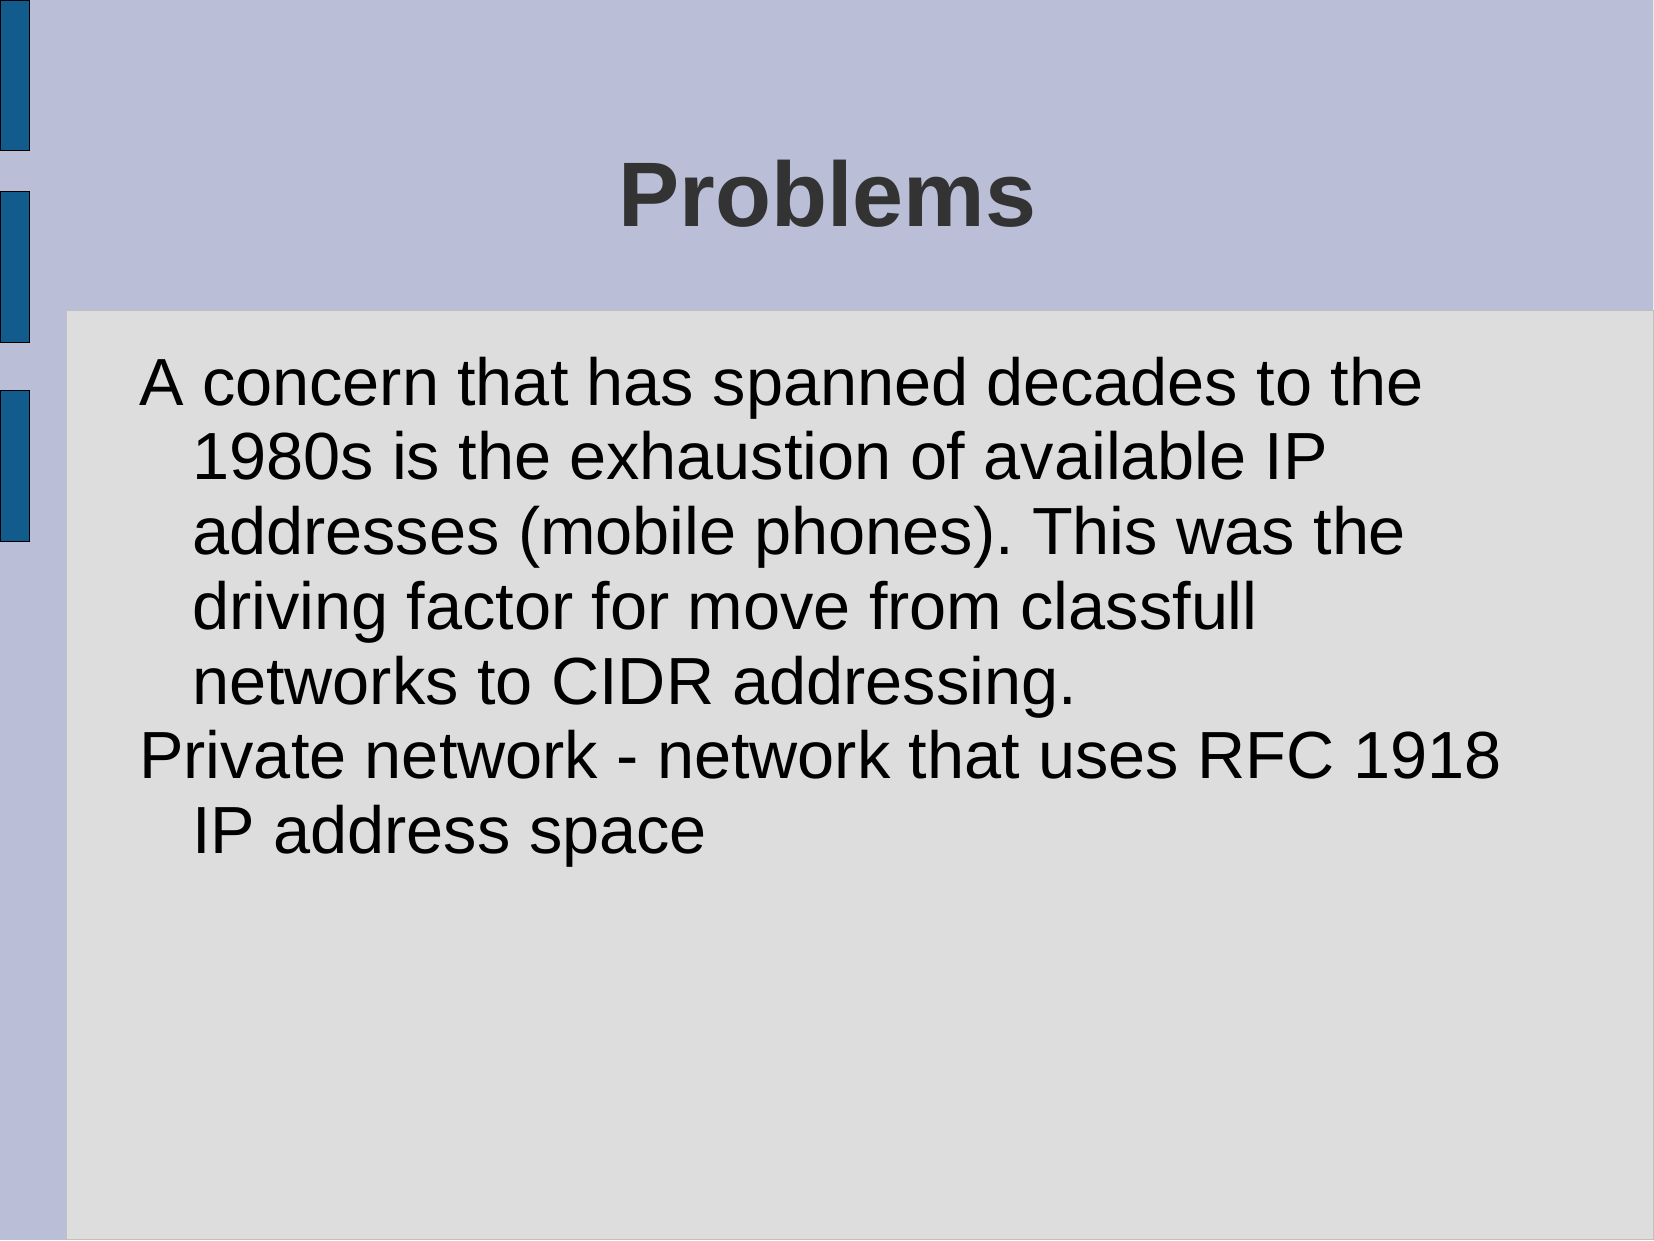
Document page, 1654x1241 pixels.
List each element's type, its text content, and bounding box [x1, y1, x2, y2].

list A concern that has spanned decades to the 1980s is the exhaustion of available IP addresses (mobile phones). This was the driving factor for move from classfull networks to CIDR addressing. Private network - network that uses RFC 1918 IP address space [121, 344, 1534, 1127]
title Problems [121, 91, 1534, 299]
